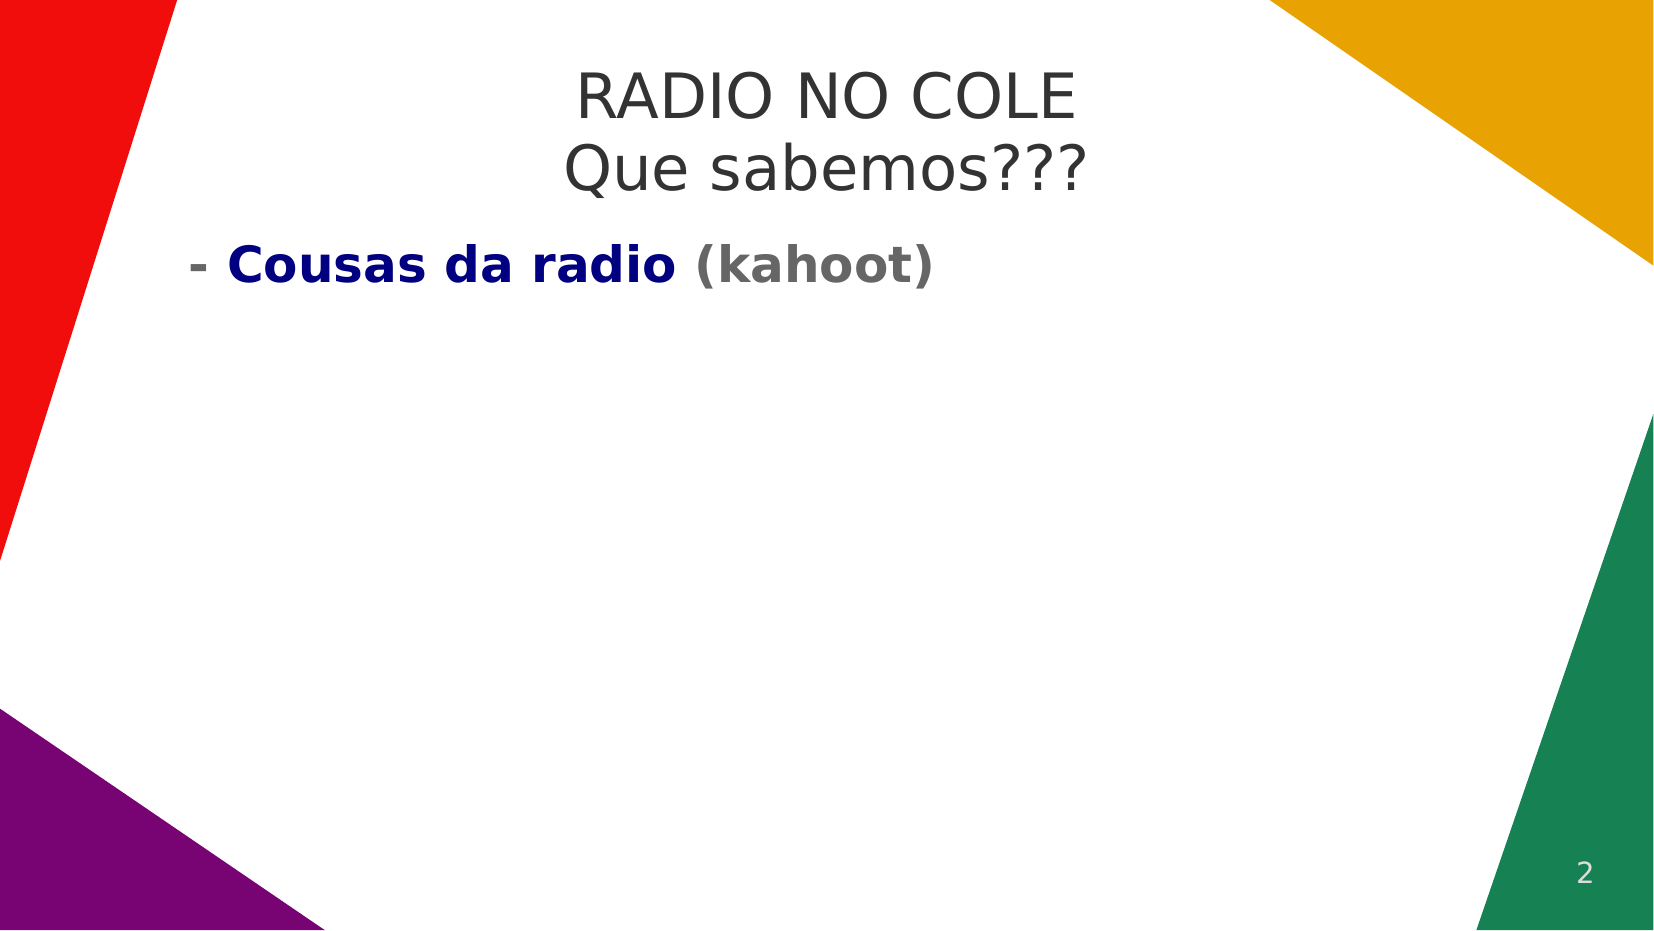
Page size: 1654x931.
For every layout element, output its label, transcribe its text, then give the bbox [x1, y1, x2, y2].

list - Cousas da radio (kahoot) [118, 236, 1536, 827]
title RADIO NO COLE Que sabemos??? [118, 59, 1536, 207]
